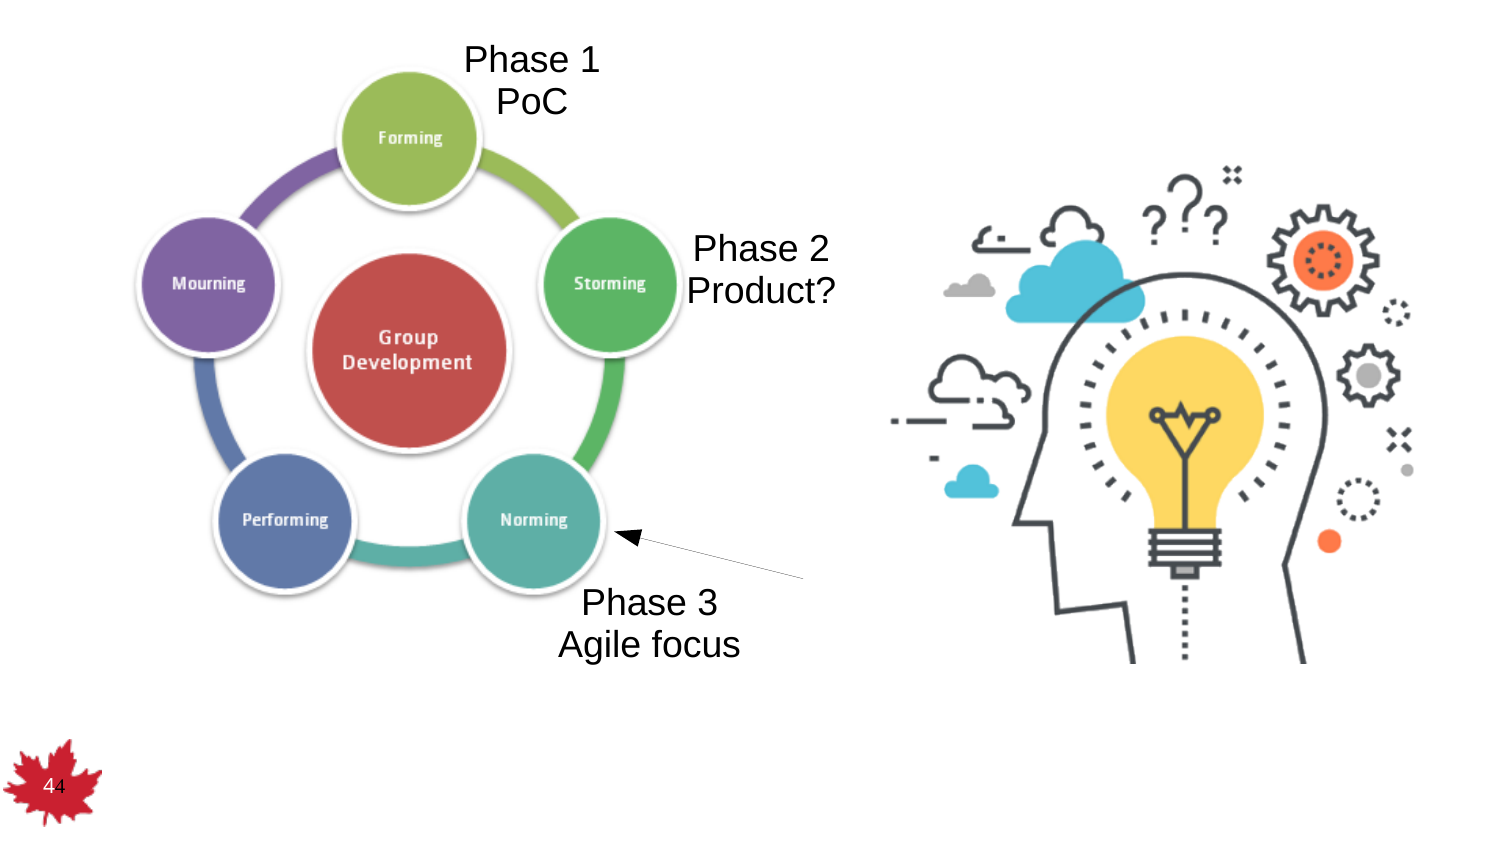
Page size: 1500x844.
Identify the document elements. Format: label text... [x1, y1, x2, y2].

picture [0, 58, 1500, 664]
picture [3, 739, 102, 827]
text_box Phase 2 Product? [671, 220, 852, 319]
text_box Phase 1 PoC [448, 31, 616, 130]
slide_number <number><number> [9, 763, 100, 809]
text_box Phase 3 Agile focus [543, 574, 756, 674]
